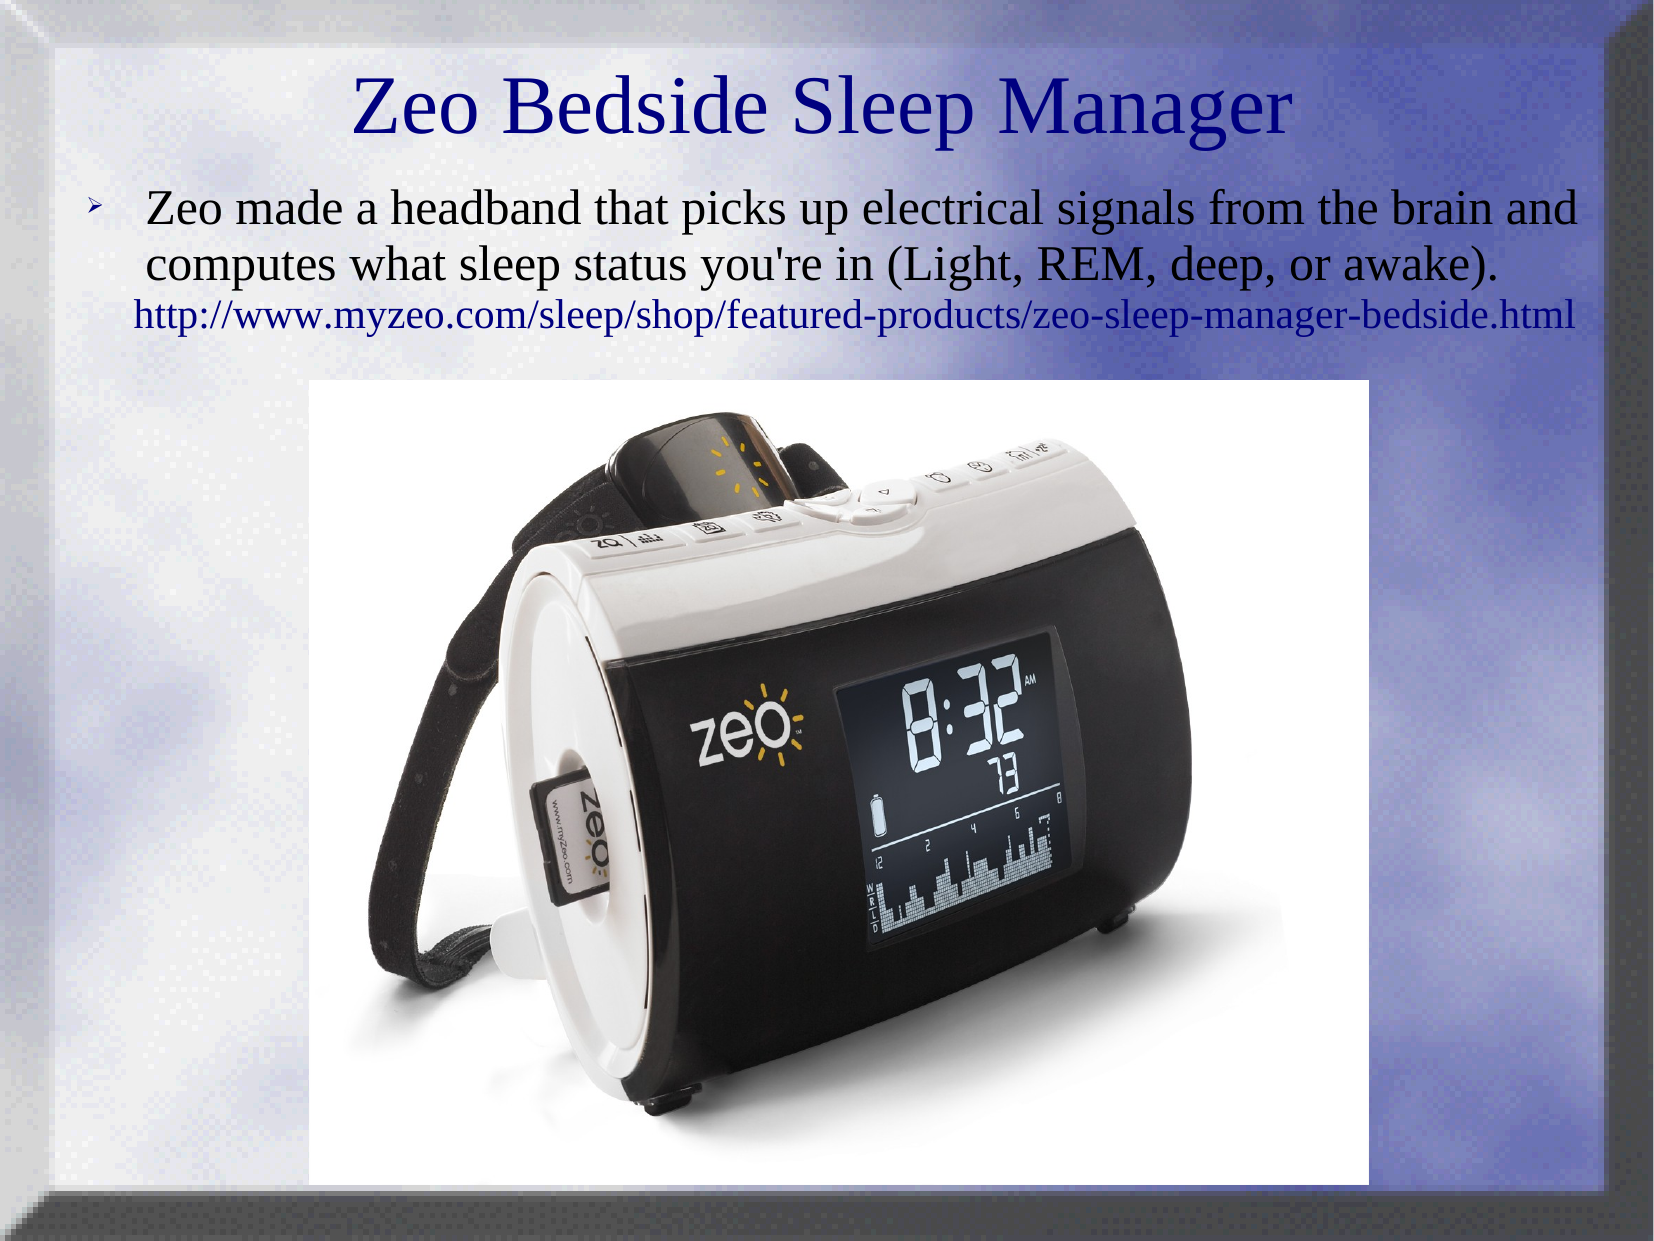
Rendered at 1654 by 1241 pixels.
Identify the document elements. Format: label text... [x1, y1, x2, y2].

title Zeo Bedside Sleep Manager [87, 52, 1558, 159]
list Zeo made a headband that picks up electrical signals from the brain and computes what sleep status you're in (Light, REM, deep, or awake). http://www.myzeo.com/sleep/shop/featured-products/zeo-sleep-manager-bedside.html [86, 180, 1584, 356]
picture [0, 0, 1654, 1241]
